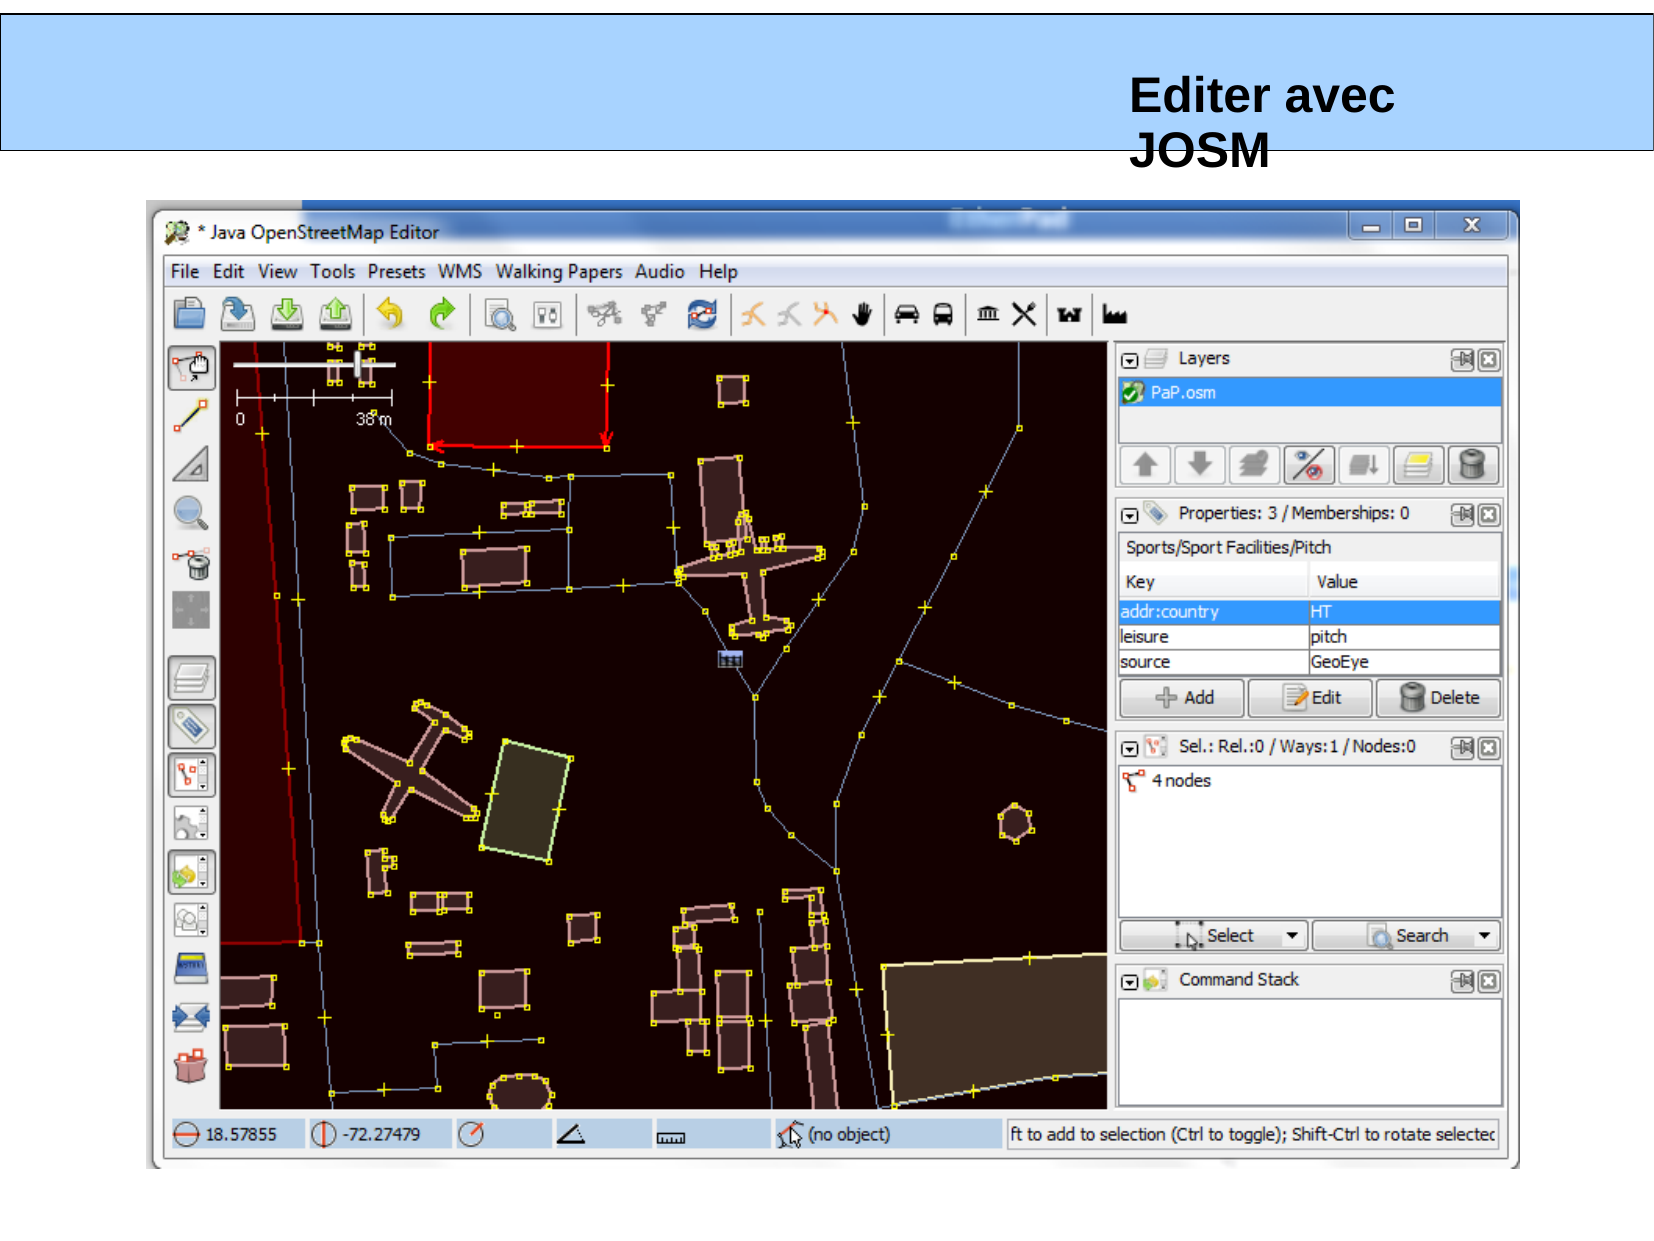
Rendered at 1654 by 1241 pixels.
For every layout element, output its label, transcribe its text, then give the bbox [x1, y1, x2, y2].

text_box [1165, 138, 1185, 150]
picture [146, 201, 1520, 1169]
text_box [0, 14, 1654, 150]
text_box Editer avec JOSM [1114, 57, 1433, 116]
